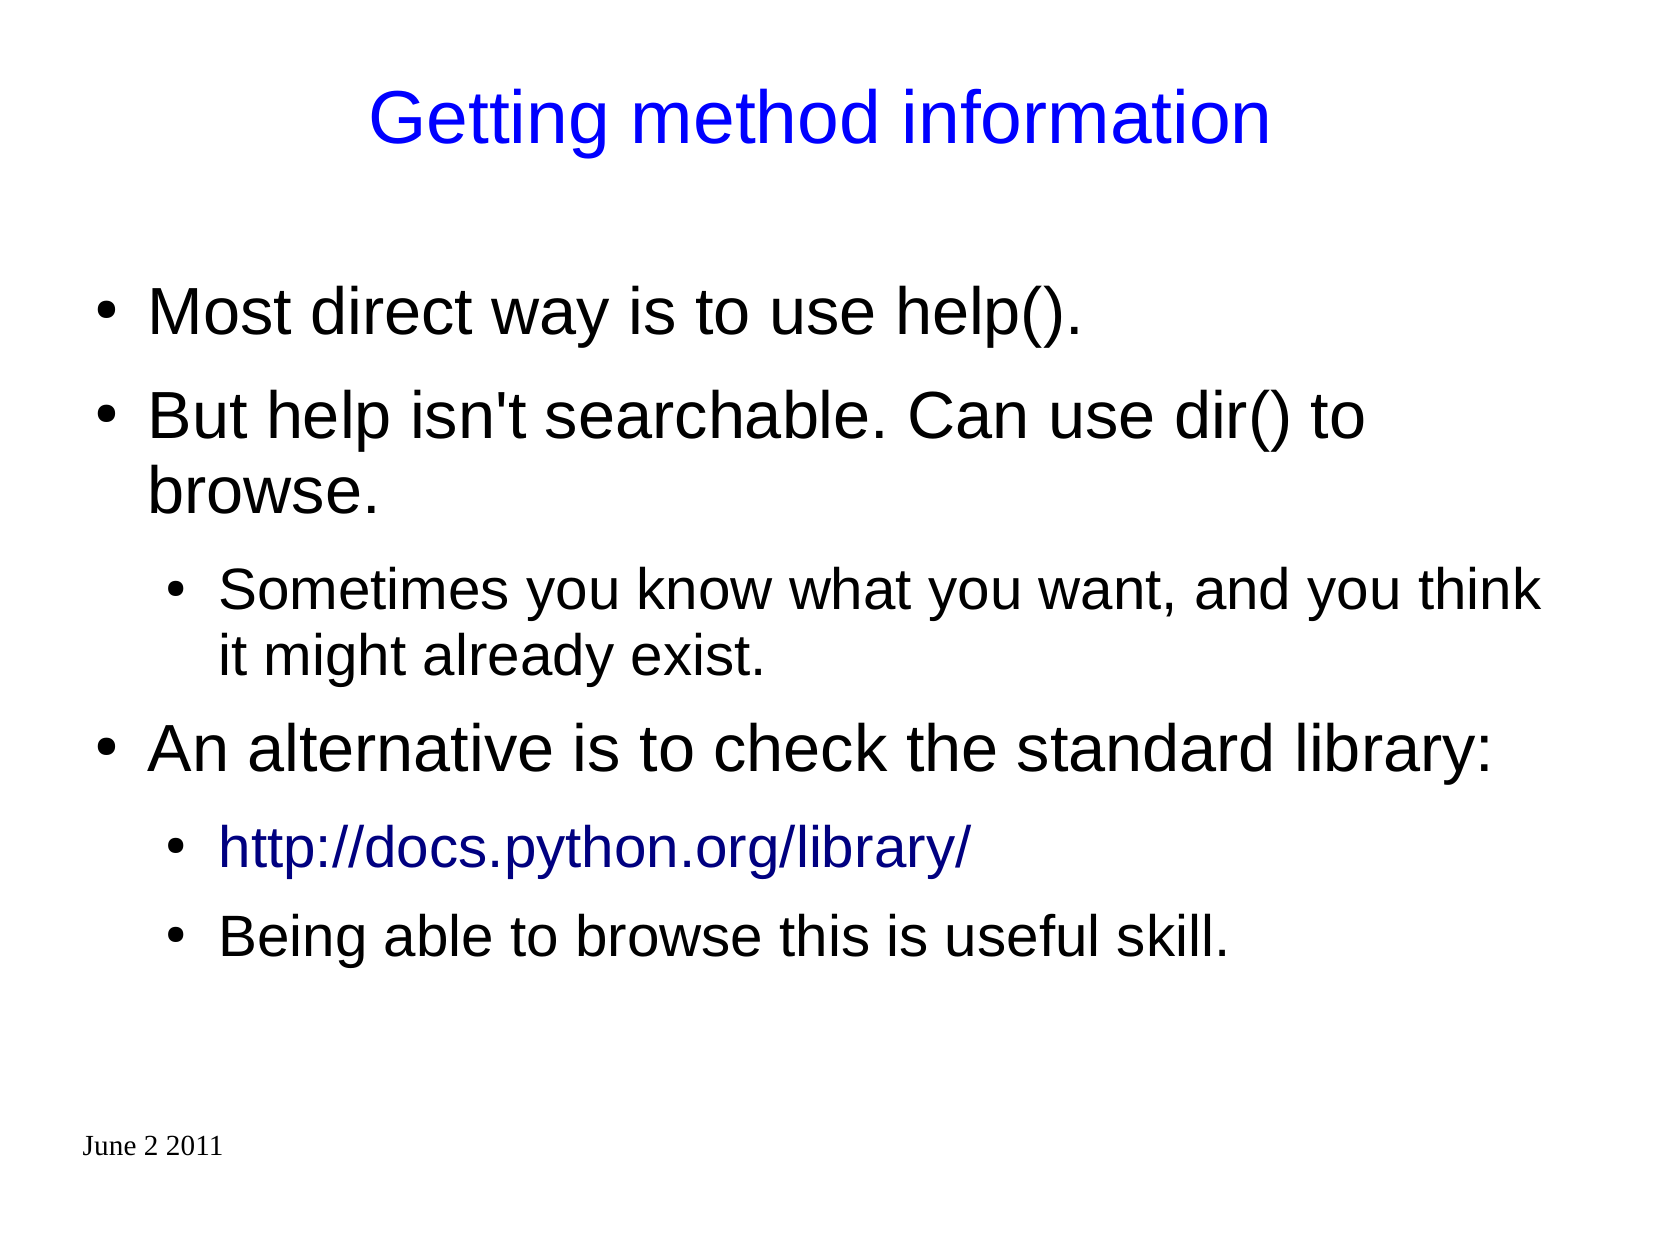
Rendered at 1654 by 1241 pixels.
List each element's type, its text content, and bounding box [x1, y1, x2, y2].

title Getting method information [76, 58, 1565, 178]
list Most direct way is to use help(). But help isn't searchable. Can use dir() to browse. Sometimes you know what you want, and you think it might already exist. An alternative is to check the standard library: http://docs.python.org/library/ Being able to browse this is useful skill. [76, 274, 1565, 1093]
